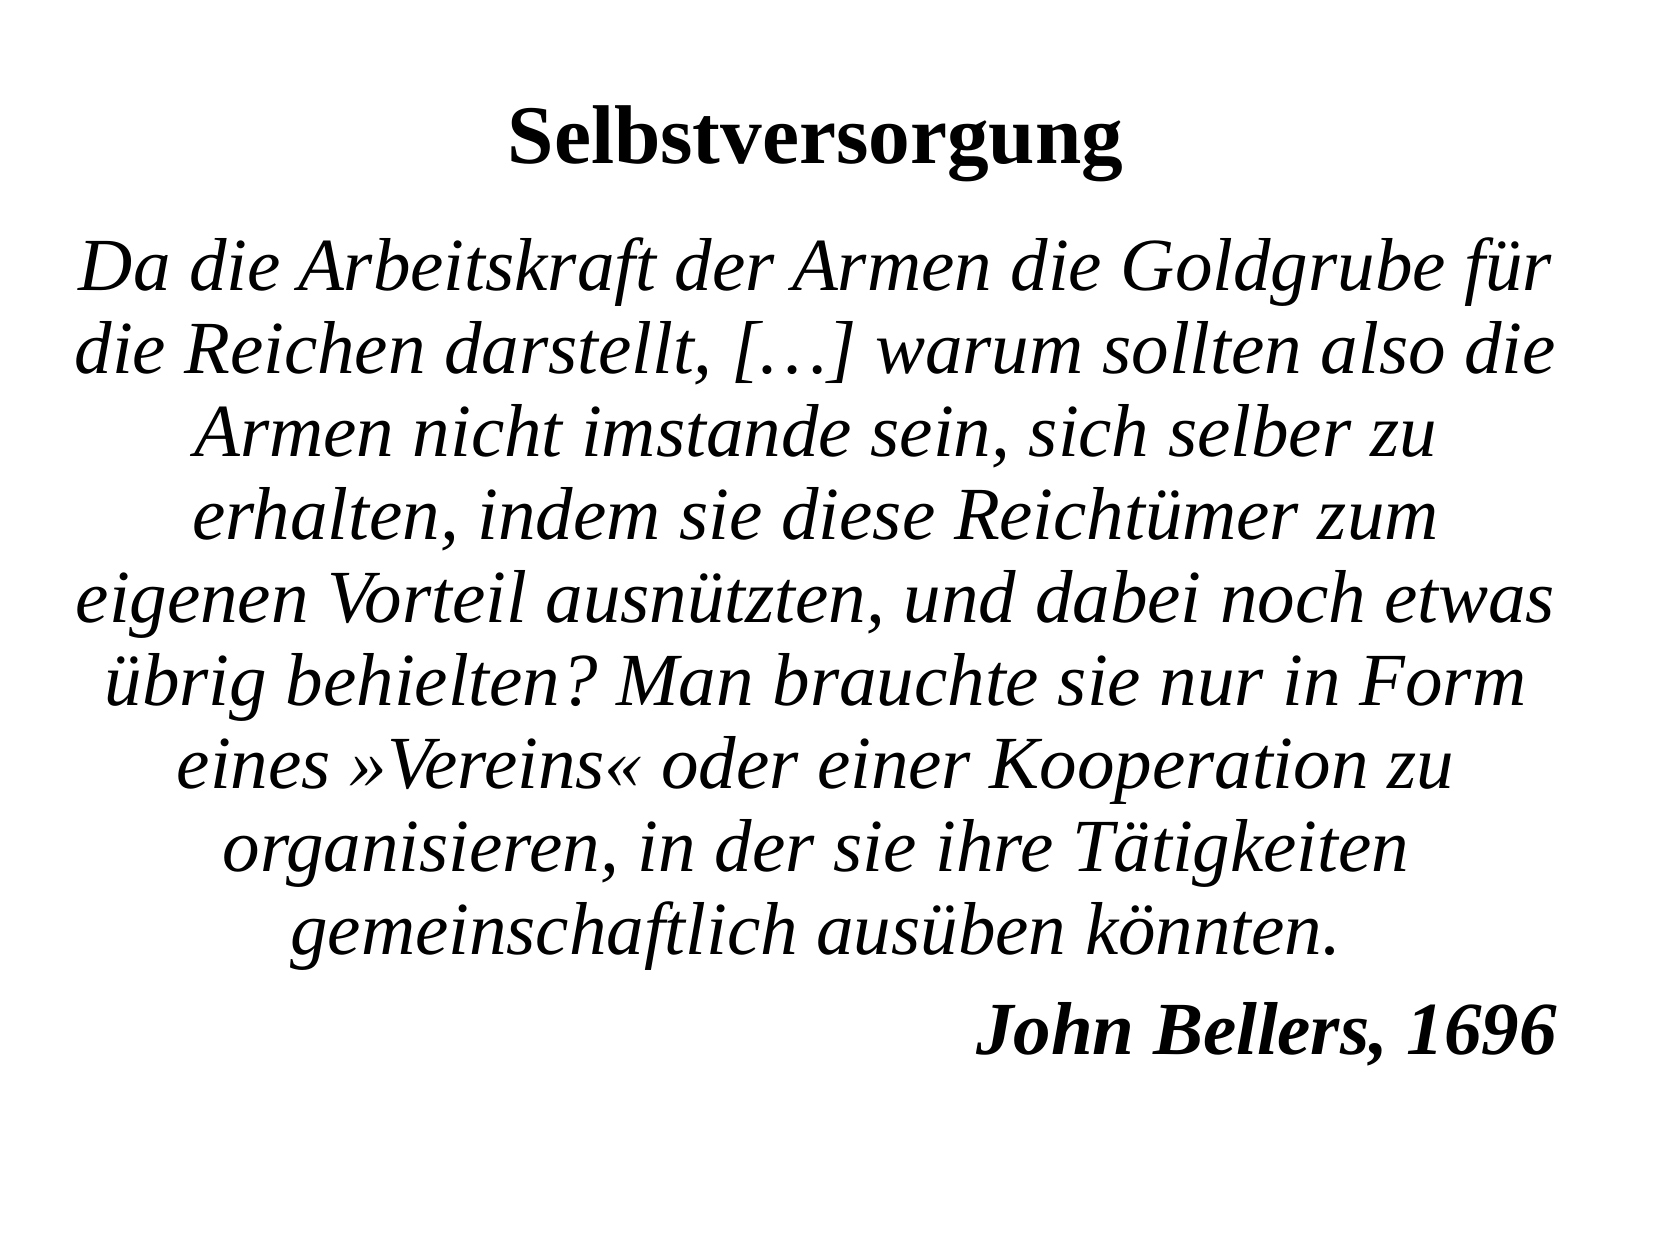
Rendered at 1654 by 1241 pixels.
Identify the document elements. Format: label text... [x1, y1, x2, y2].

text_box Selbstversorgung Da die Arbeitskraft der Armen die Goldgrube für die Reichen darstellt, […] warum sollten also die Armen nicht imstande sein, sich selber zu erhalten, indem sie diese Reichtümer zum eigenen Vorteil ausnützten, und dabei noch etwas übrig behielten? Man brauchte sie nur in Form eines »Vereins« oder einer Kooperation zu organisieren, in der sie ihre Tätigkeiten gemeinschaftlich ausüben könnten. John Bellers, 1696 [59, 82, 1579, 1082]
